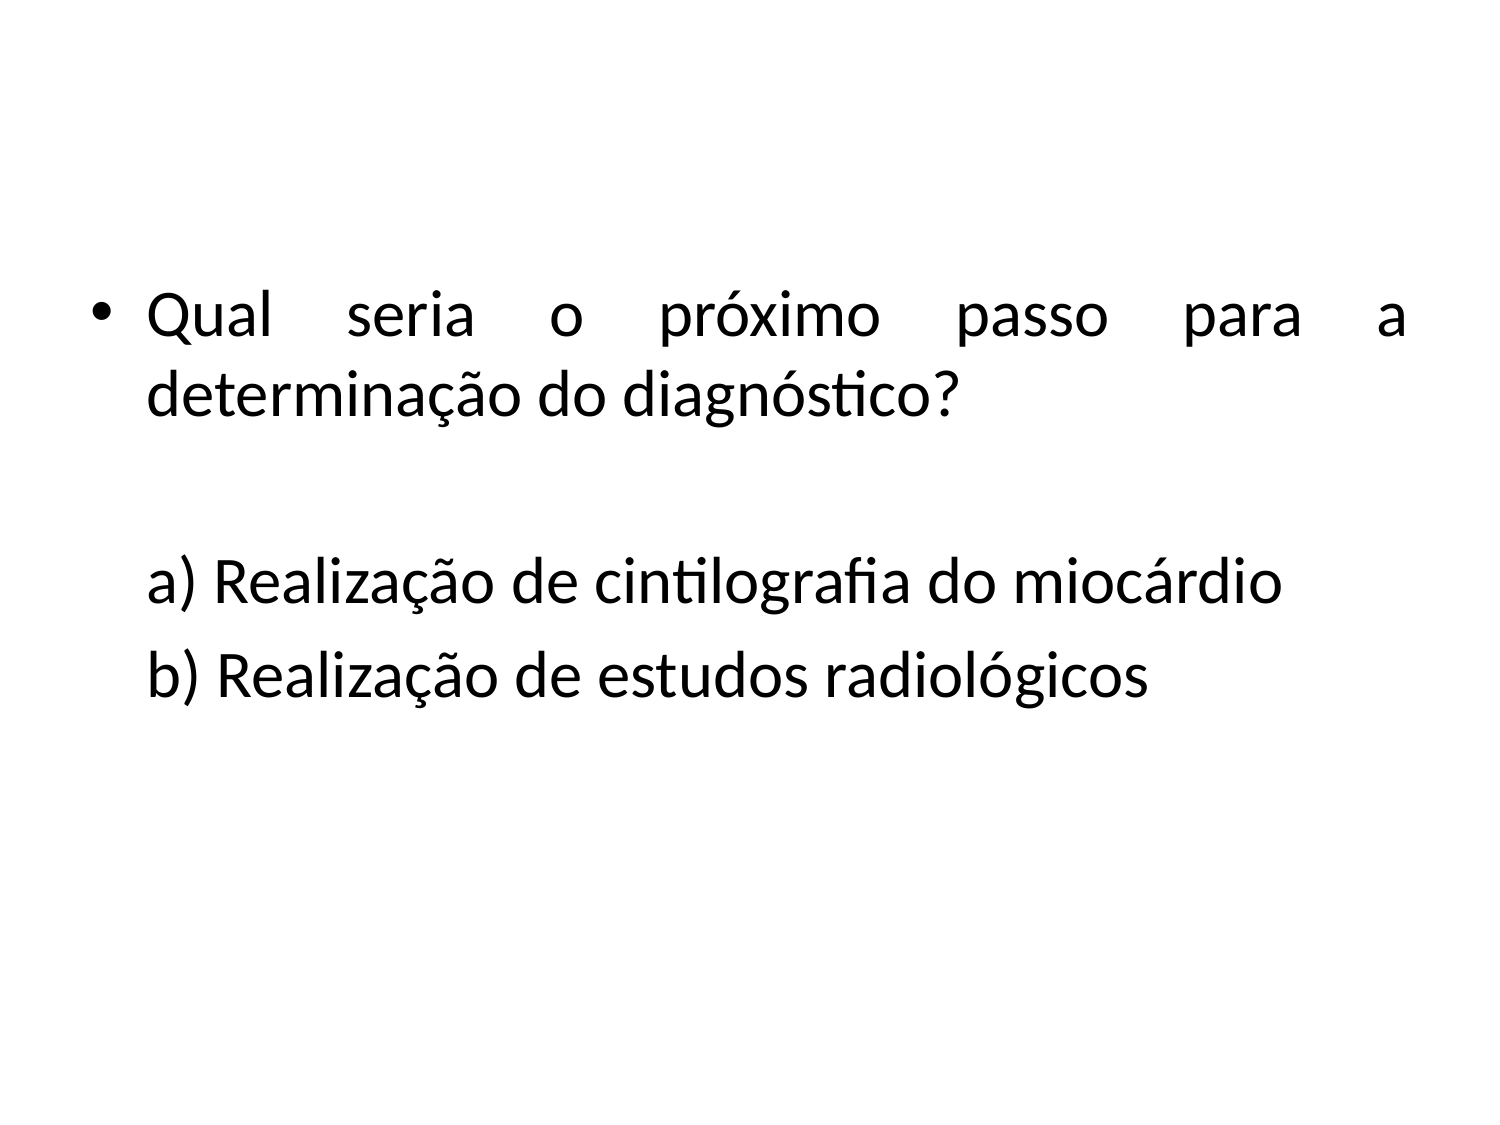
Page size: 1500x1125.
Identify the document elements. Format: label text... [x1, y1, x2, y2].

list Qual seria o próximo passo para a determinação do diagnóstico? a) Realização de cintilografia do miocárdio b) Realização de estudos radiológicos [75, 262, 1425, 1005]
